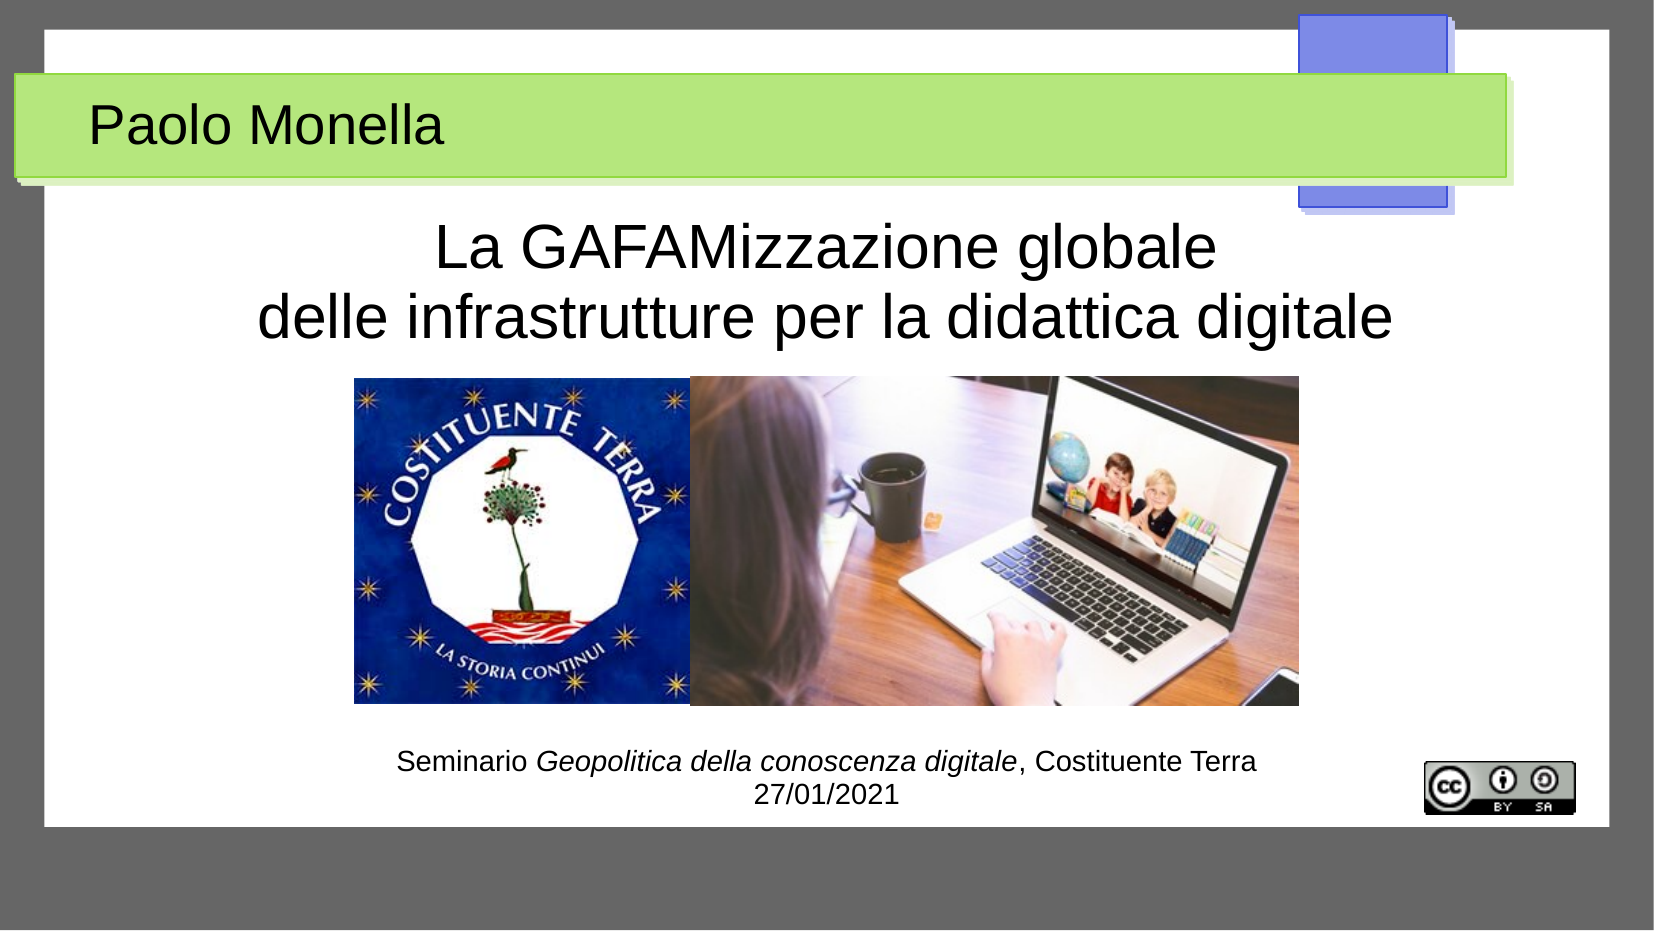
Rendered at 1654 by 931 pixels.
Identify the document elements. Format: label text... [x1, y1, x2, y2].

picture [1424, 761, 1576, 815]
title Paolo Monella [88, 73, 1506, 85]
subtitle La GAFAMizzazione globale delle infrastrutture per la didattica digitale [88, 85, 1565, 479]
picture [354, 376, 1299, 706]
text_box Seminario Geopolitica della conoscenza digitale, Costituente Terra 27/01/2021 [88, 729, 1565, 827]
